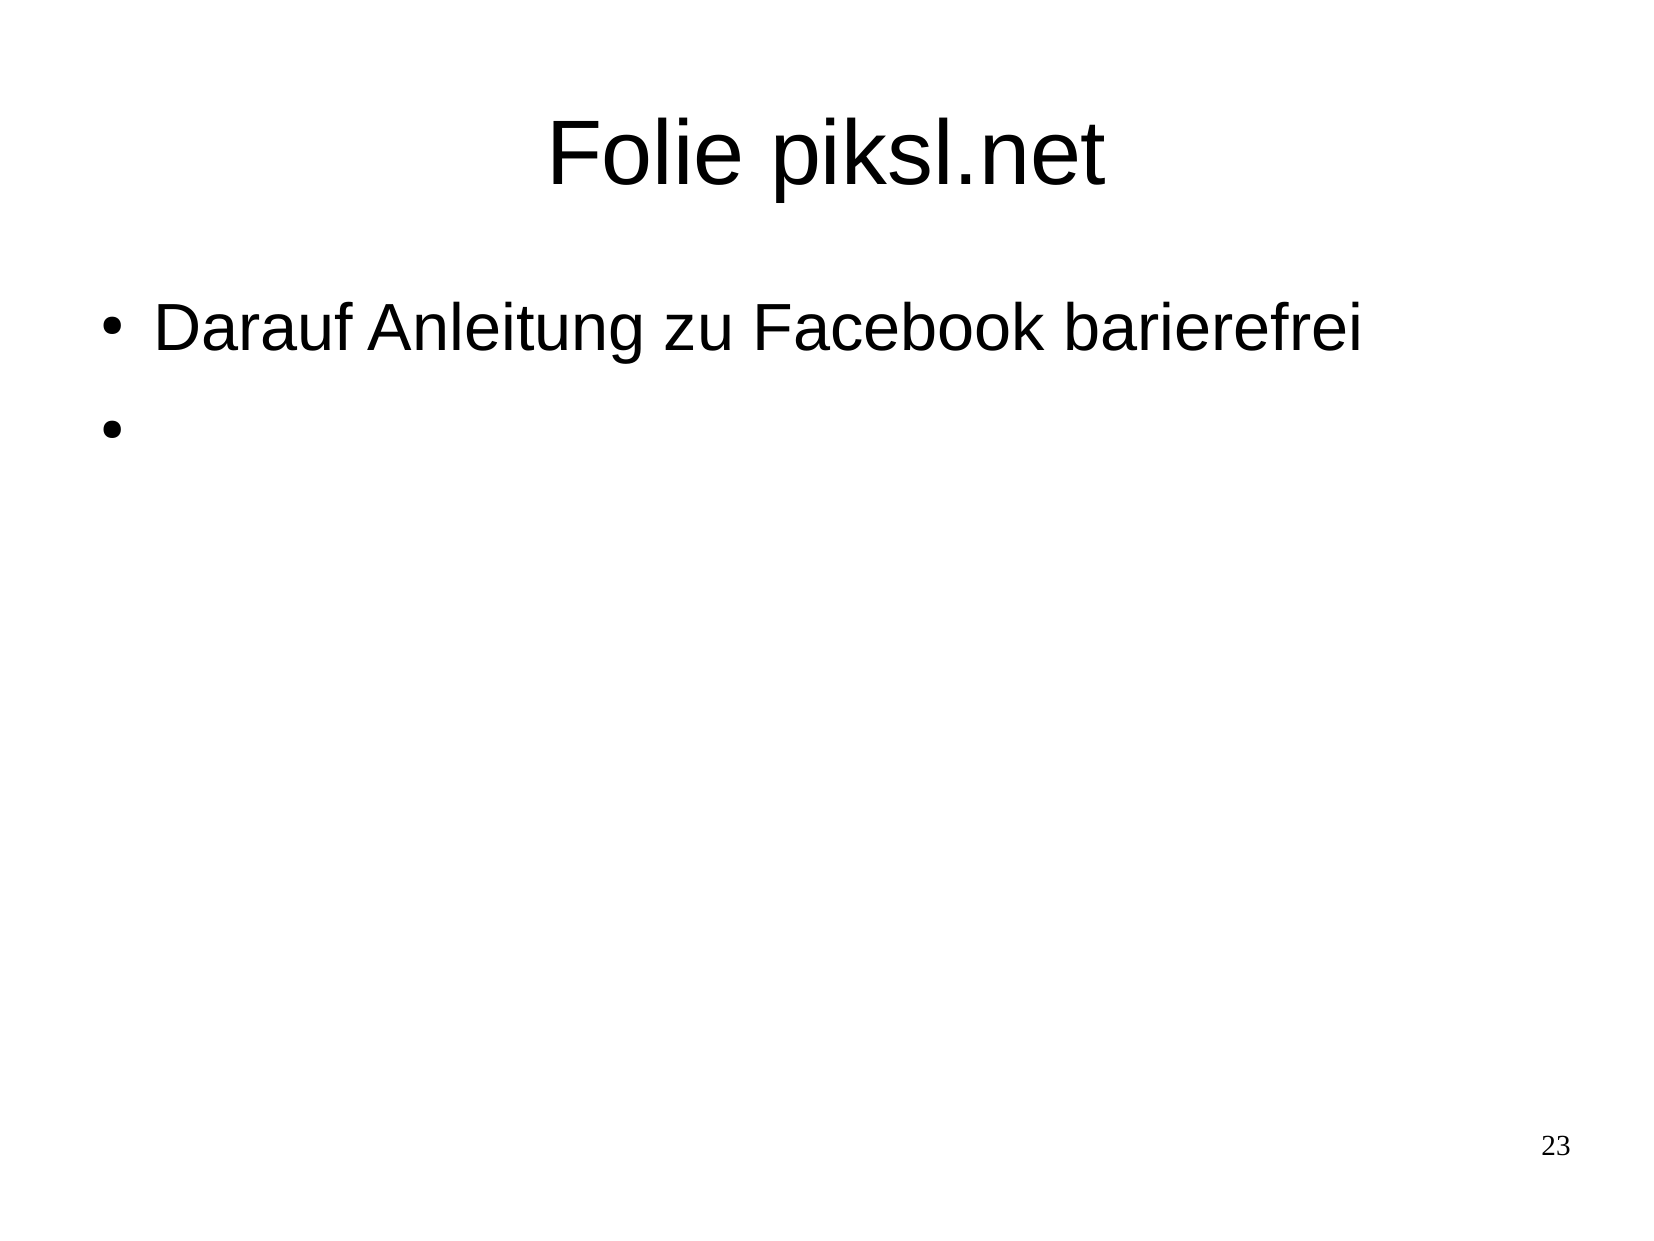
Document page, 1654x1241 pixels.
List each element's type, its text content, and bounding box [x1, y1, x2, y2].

list Darauf Anleitung zu Facebook barierefrei [82, 290, 1571, 1010]
title Folie piksl.net [82, 49, 1571, 257]
